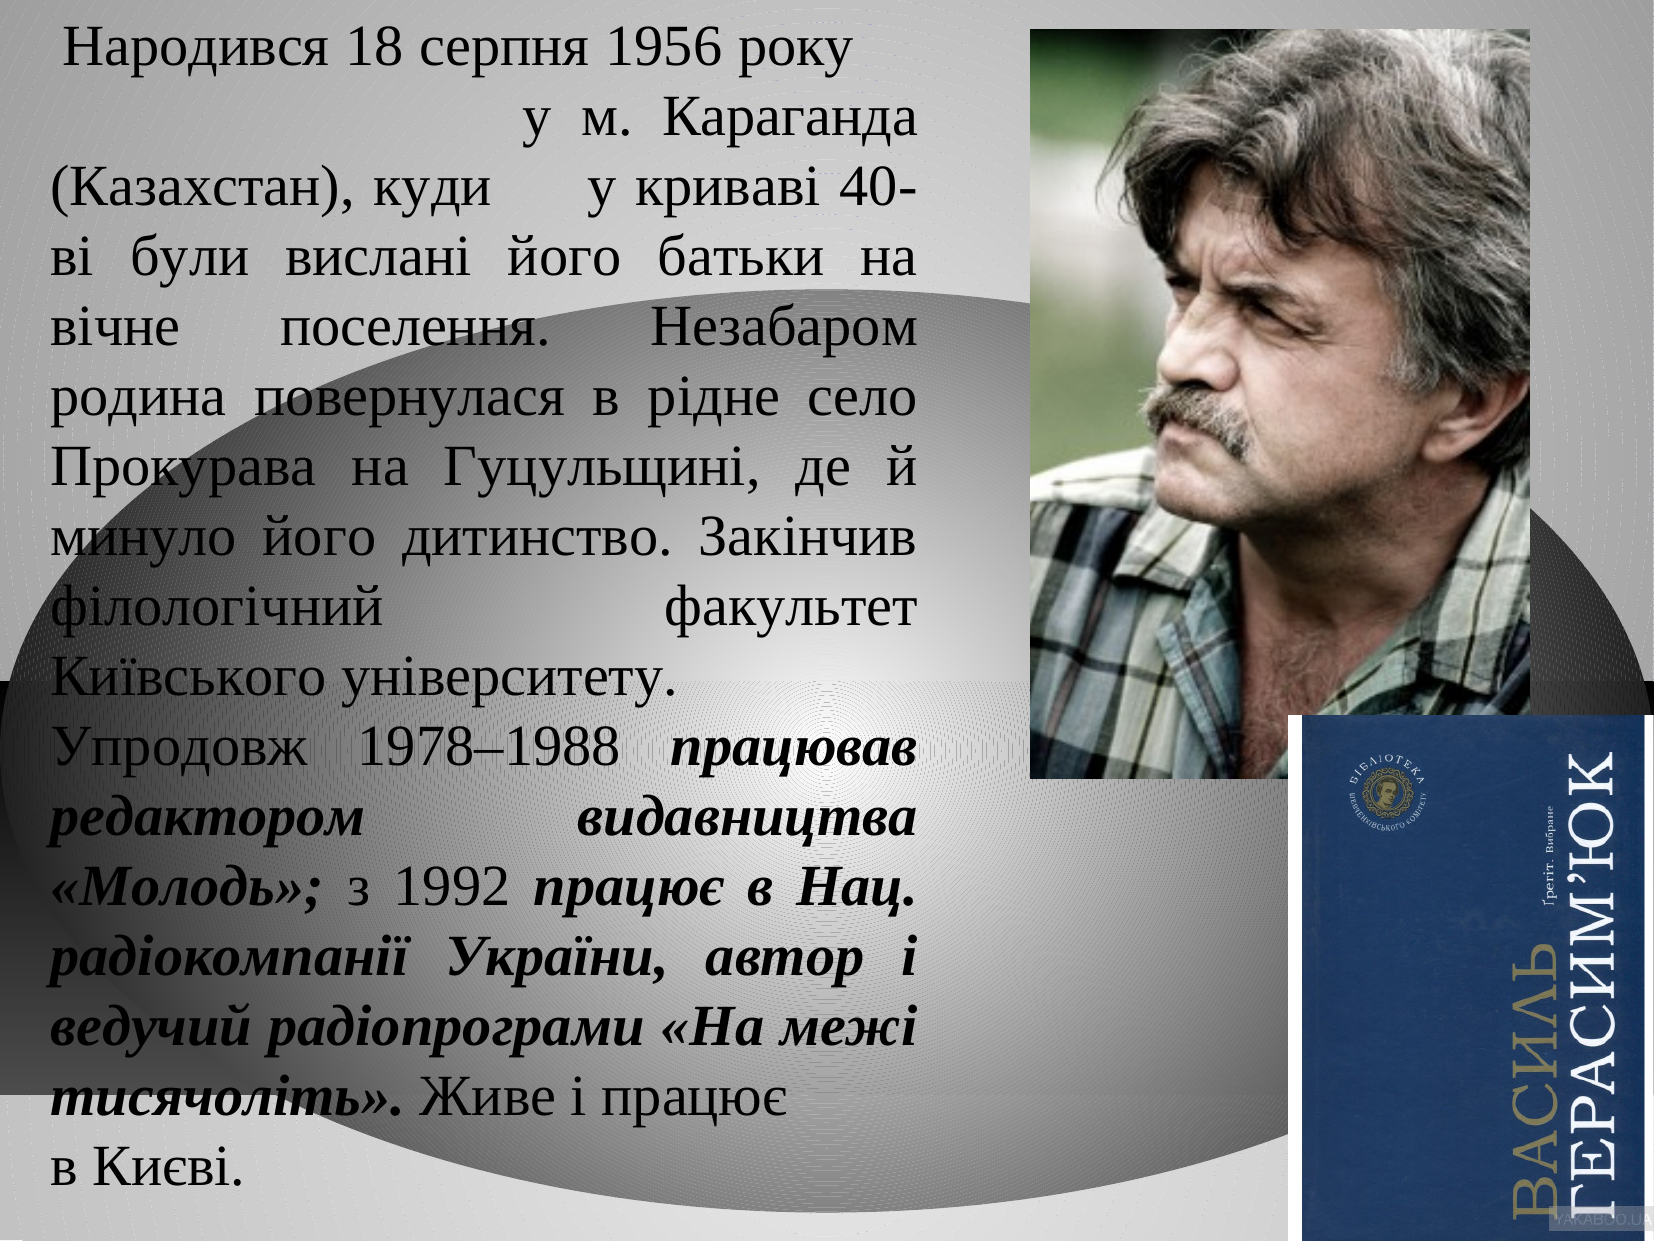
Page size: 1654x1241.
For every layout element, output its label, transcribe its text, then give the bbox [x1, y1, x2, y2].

text_box Народився 18 серпня 1956 року у м. Караганда (Казахстан), куди у криваві 40-ві були вислані його батьки на вічне поселення. Незабаром родина повернулася в рідне село Прокурава на Гуцульщині, де й минуло його дитинство. Закінчив філологічний факультет Київського університету. Упродовж 1978–1988 працював редактором видавництва «Молодь»; з 1992 працює в Нац. радіокомпанії України, автор і ведучий радіопрограми «На межі тисячоліть». Живе і працює в Києві. [35, 0, 934, 1217]
picture [1030, 29, 1654, 1241]
